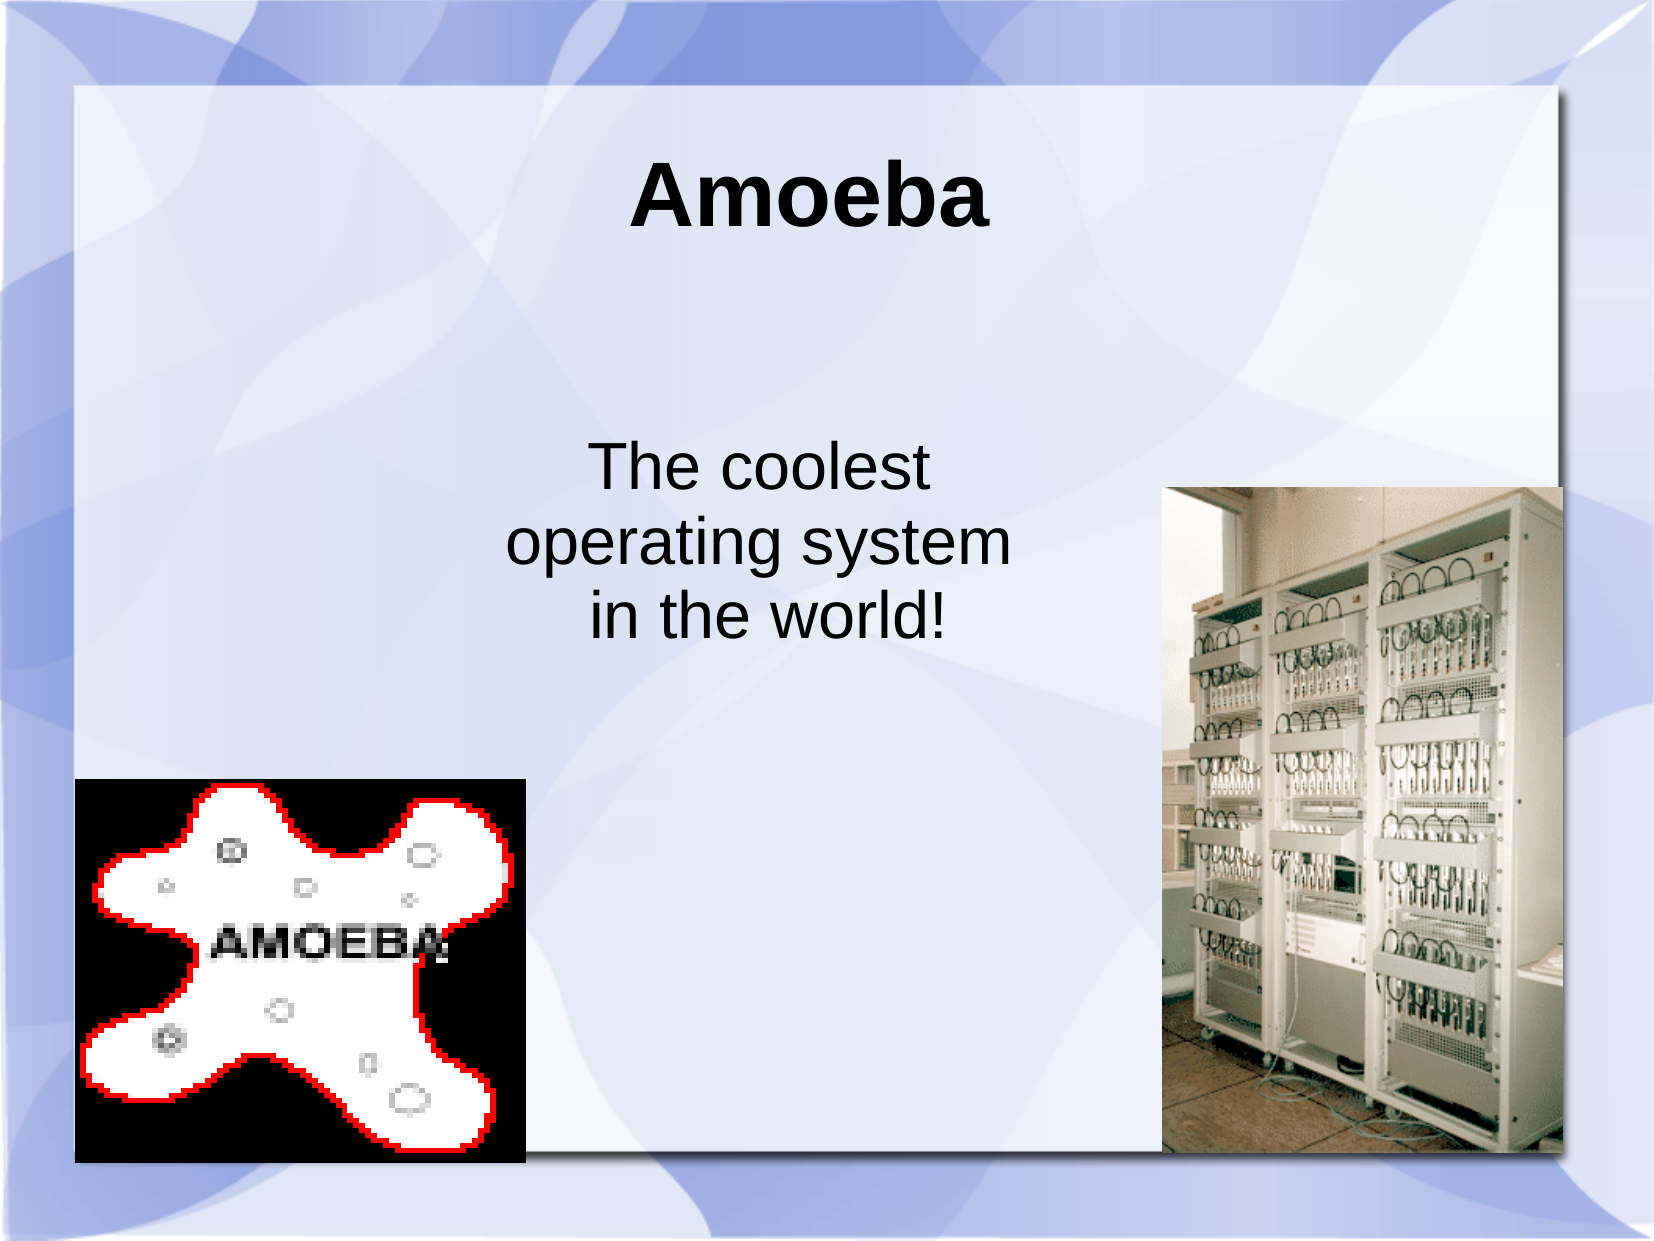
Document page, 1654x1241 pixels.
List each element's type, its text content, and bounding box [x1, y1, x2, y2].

subtitle The coolest operating system in the world! [375, 332, 1163, 751]
picture [0, 0, 1654, 1241]
title Amoeba [82, 98, 1536, 291]
